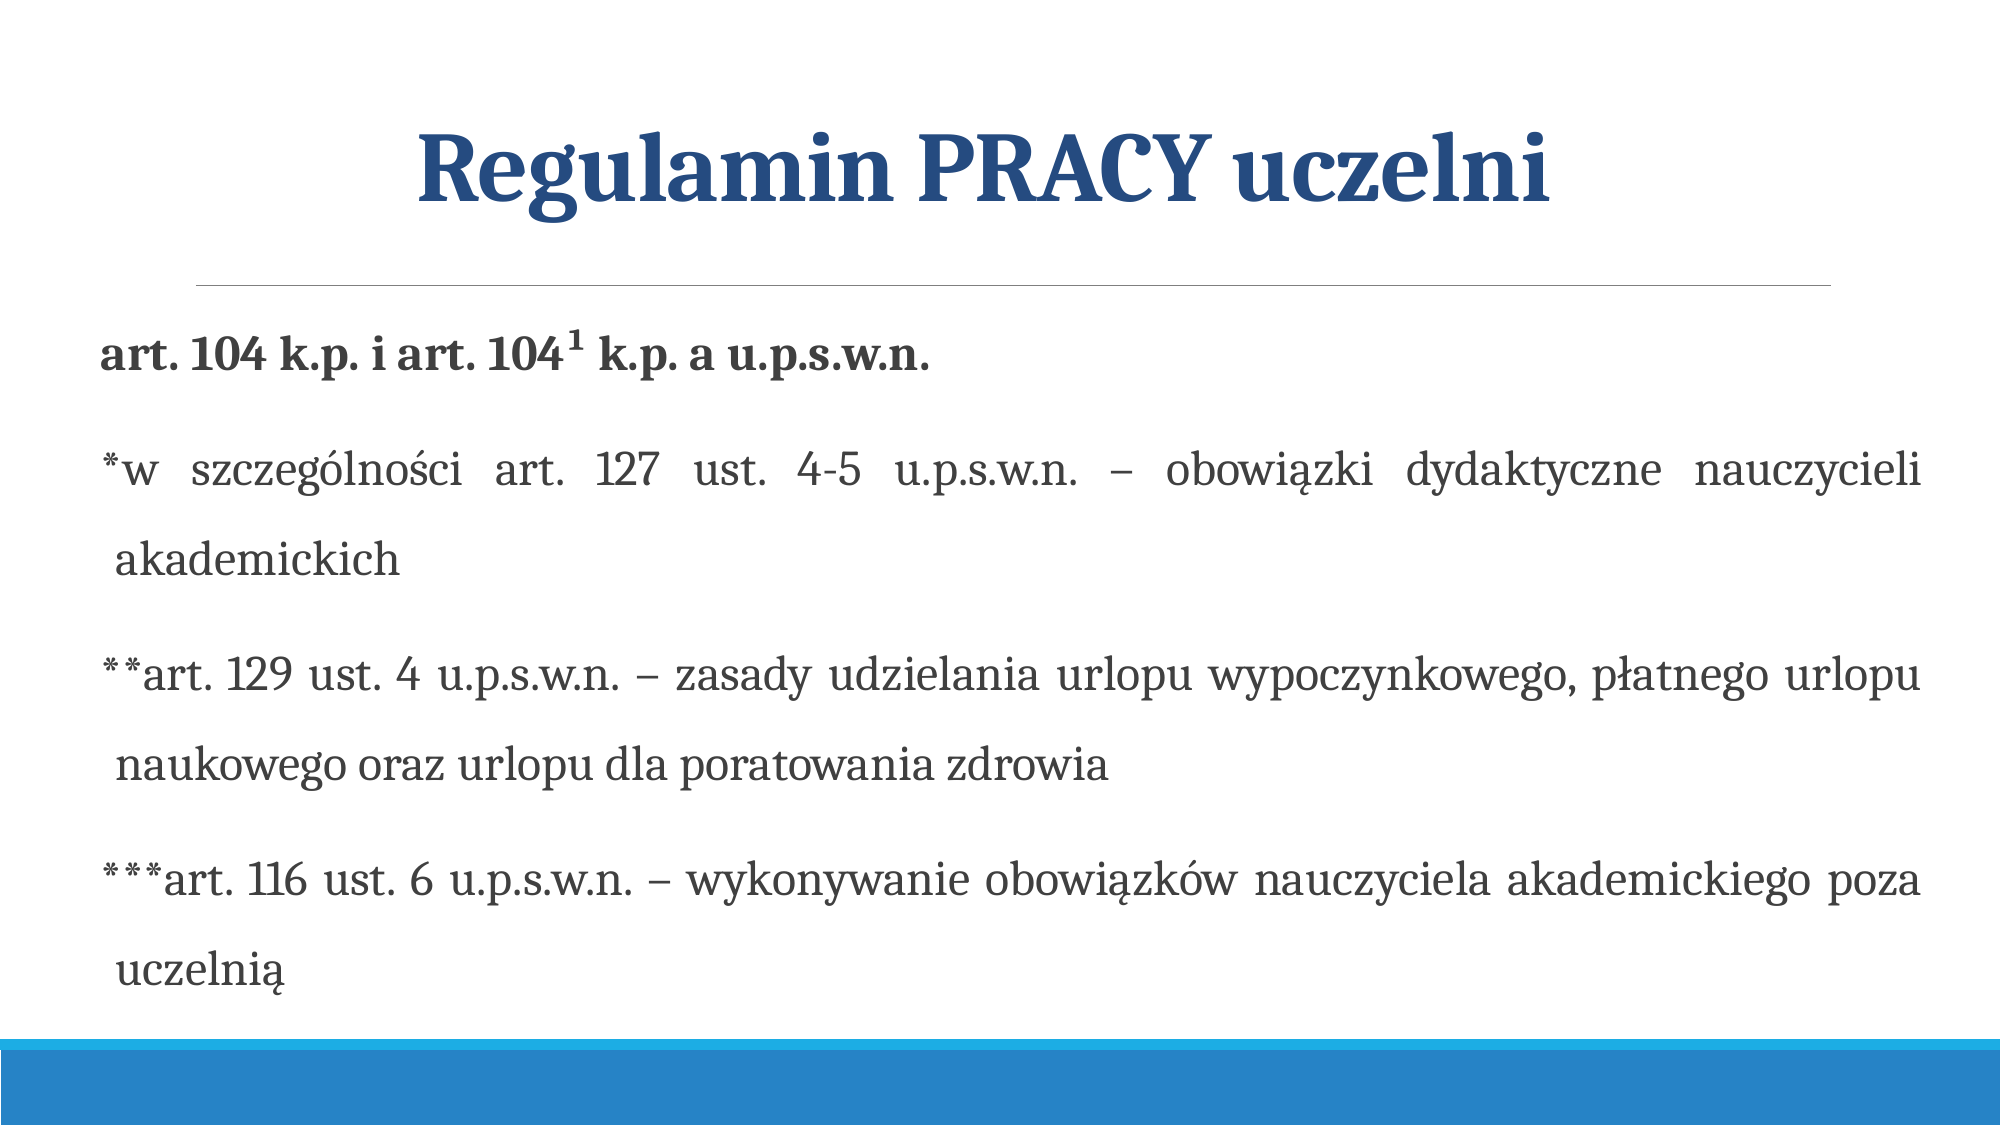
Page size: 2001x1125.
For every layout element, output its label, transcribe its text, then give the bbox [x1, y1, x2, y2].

list art. 104 k.p. i art. 104¹ k.p. a u.p.s.w.n. *w szczególności art. 127 ust. 4-5 u.p.s.w.n. – obowiązki dydaktyczne nauczycieli akademickich **art. 129 ust. 4 u.p.s.w.n. – zasady udzielania urlopu wypoczynkowego, płatnego urlopu naukowego oraz urlopu dla poratowania zdrowia ***art. 116 ust. 6 u.p.s.w.n. – wykonywanie obowiązków nauczyciela akademickiego poza uczelnią [85, 283, 1942, 1067]
title Regulamin PRACY uczelni [324, 41, 1675, 230]
